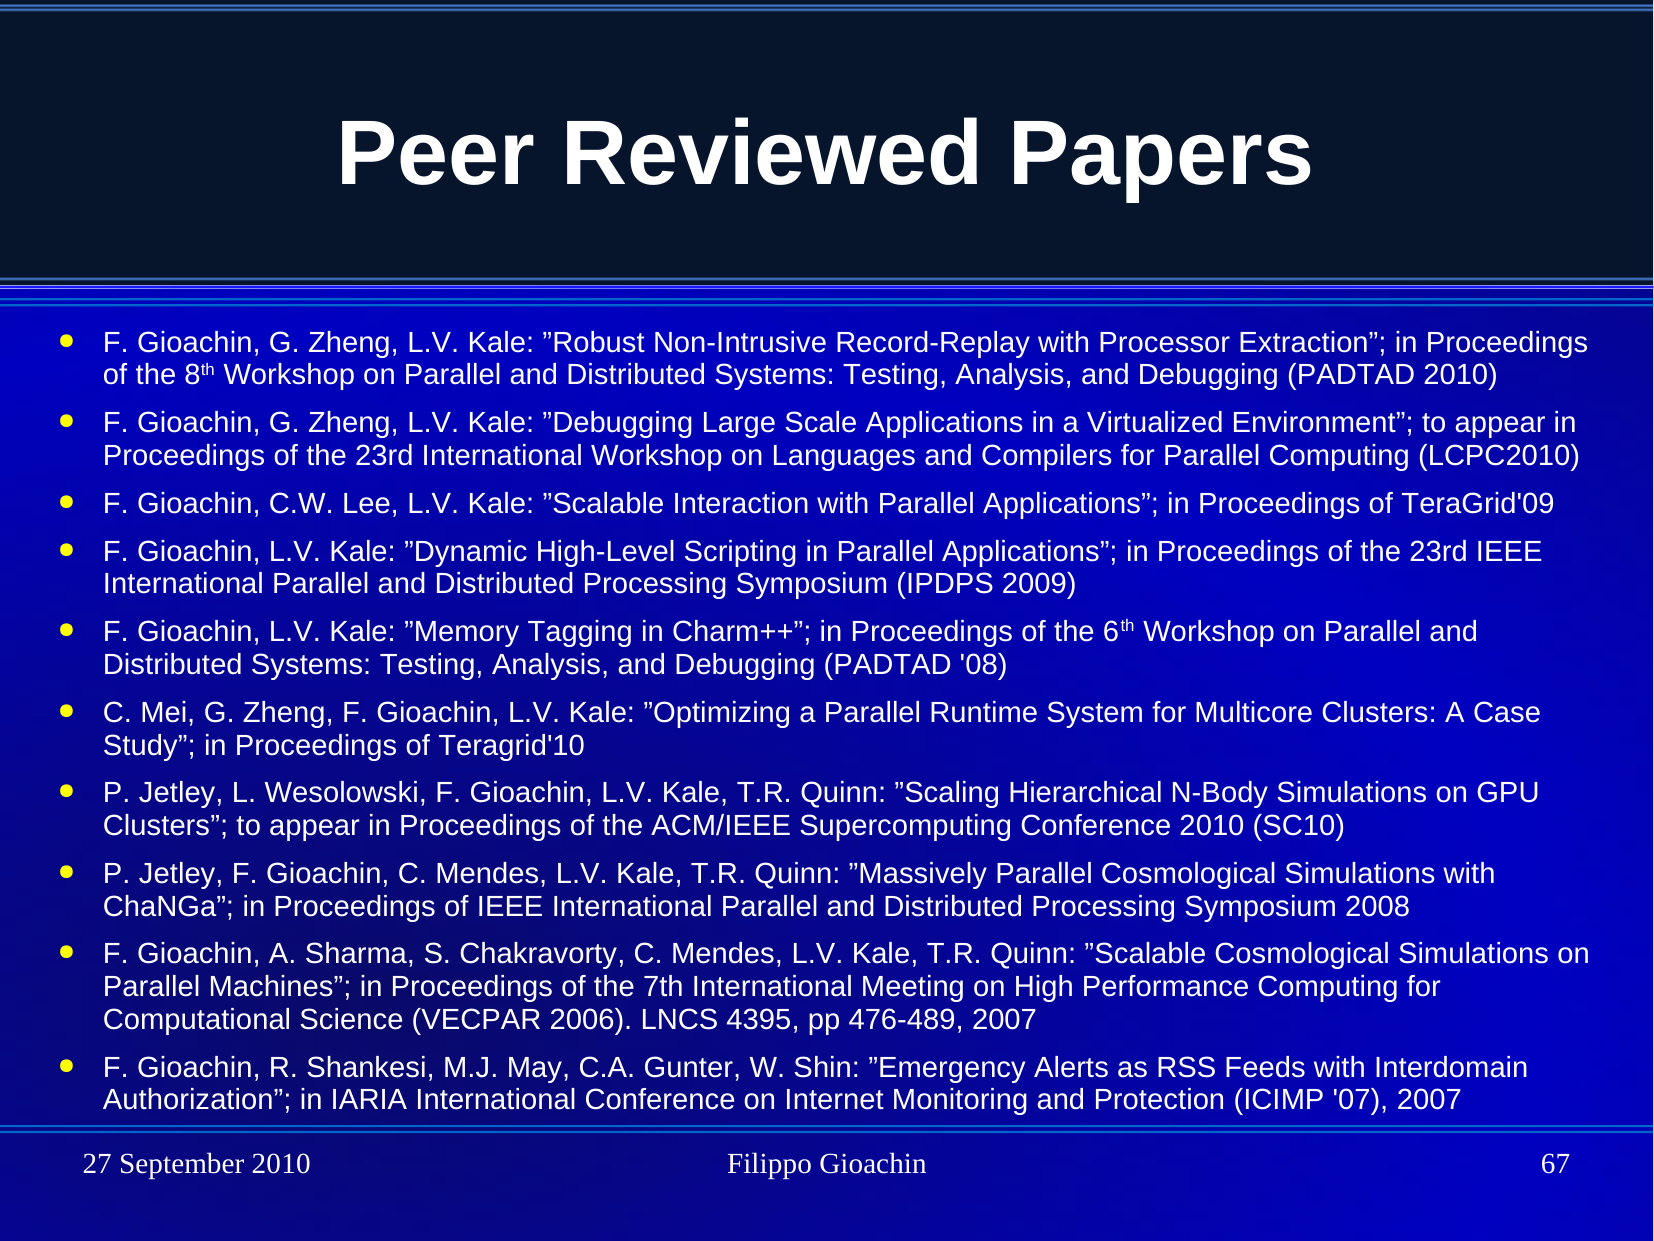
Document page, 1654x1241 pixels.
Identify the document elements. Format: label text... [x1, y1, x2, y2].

list F. Gioachin, G. Zheng, L.V. Kale: ”Robust Non-Intrusive Record-Replay with Processor Extraction”; in Proceedings of the 8th Workshop on Parallel and Distributed Systems: Testing, Analysis, and Debugging (PADTAD 2010) F. Gioachin, G. Zheng, L.V. Kale: ”Debugging Large Scale Applications in a Virtualized Environment”; to appear in Proceedings of the 23rd International Workshop on Languages and Compilers for Parallel Computing (LCPC2010) F. Gioachin, C.W. Lee, L.V. Kale: ”Scalable Interaction with Parallel Applications”; in Proceedings of TeraGrid'09 F. Gioachin, L.V. Kale: ”Dynamic High-Level Scripting in Parallel Applications”; in Proceedings of the 23rd IEEE International Parallel and Distributed Processing Symposium (IPDPS 2009) F. Gioachin, L.V. Kale: ”Memory Tagging in Charm++”; in Proceedings of the 6th Workshop on Parallel and Distributed Systems: Testing, Analysis, and Debugging (PADTAD '08) C. Mei, G. Zheng, F. Gioachin, L.V. Kale: ”Optimizing a Parallel Runtime System for Multicore Clusters: A Case Study”; in Proceedings of Teragrid'10 P. Jetley, L. Wesolowski, F. Gioachin, L.V. Kale, T.R. Quinn: ”Scaling Hierarchical N-Body Simulations on GPU Clusters”; to appear in Proceedings of the ACM/IEEE Supercomputing Conference 2010 (SC10) P. Jetley, F. Gioachin, C. Mendes, L.V. Kale, T.R. Quinn: ”Massively Parallel Cosmological Simulations with ChaNGa”; in Proceedings of IEEE International Parallel and Distributed Processing Symposium 2008 F. Gioachin, A. Sharma, S. Chakravorty, C. Mendes, L.V. Kale, T.R. Quinn: ”Scalable Cosmological Simulations on Parallel Machines”; in Proceedings of the 7th International Meeting on High Performance Computing for Computational Science (VECPAR 2006). LNCS 4395, pp 476-489, 2007 F. Gioachin, R. Shankesi, M.J. May, C.A. Gunter, W. Shin: ”Emergency Alerts as RSS Feeds with Interdomain Authorization”; in IARIA International Conference on Internet Monitoring and Protection (ICIMP '07), 2007 [57, 325, 1594, 1119]
picture [0, 0, 1654, 285]
picture [0, 307, 1654, 1125]
picture [0, 1134, 1654, 1241]
title Peer Reviewed Papers [82, 49, 1571, 257]
picture [0, 289, 1654, 298]
